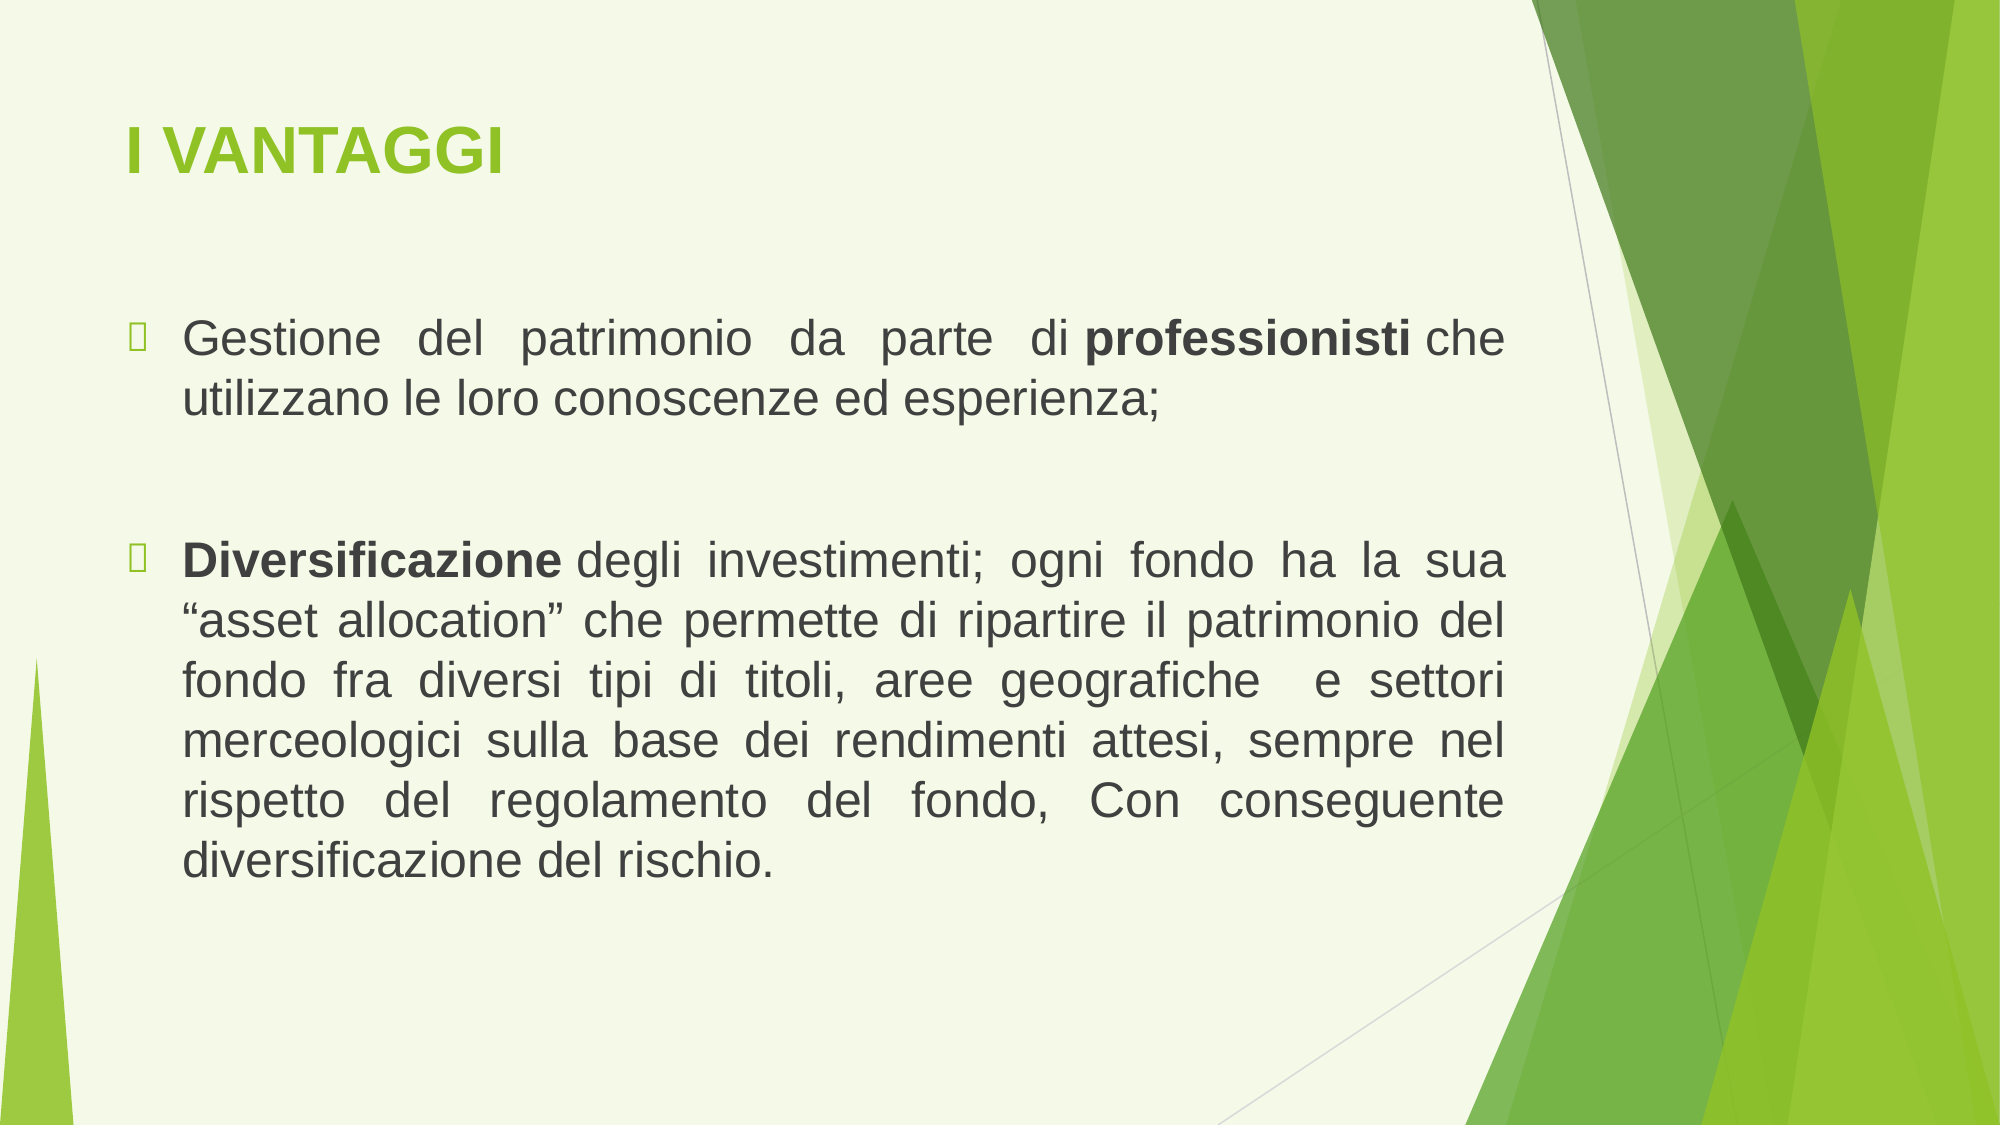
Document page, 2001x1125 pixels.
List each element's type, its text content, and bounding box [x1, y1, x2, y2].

title I VANTAGGI [111, 99, 1522, 298]
list Gestione del patrimonio da parte di professionisti che utilizzano le loro conoscenze ed esperienza; Diversificazione degli investimenti; ogni fondo ha la sua “asset allocation” che permette di ripartire il patrimonio del fondo fra diversi tipi di titoli, aree geografiche e settori merceologici sulla base dei rendimenti attesi, sempre nel rispetto del regolamento del fondo, Con conseguente diversificazione del rischio. [111, 298, 1522, 935]
